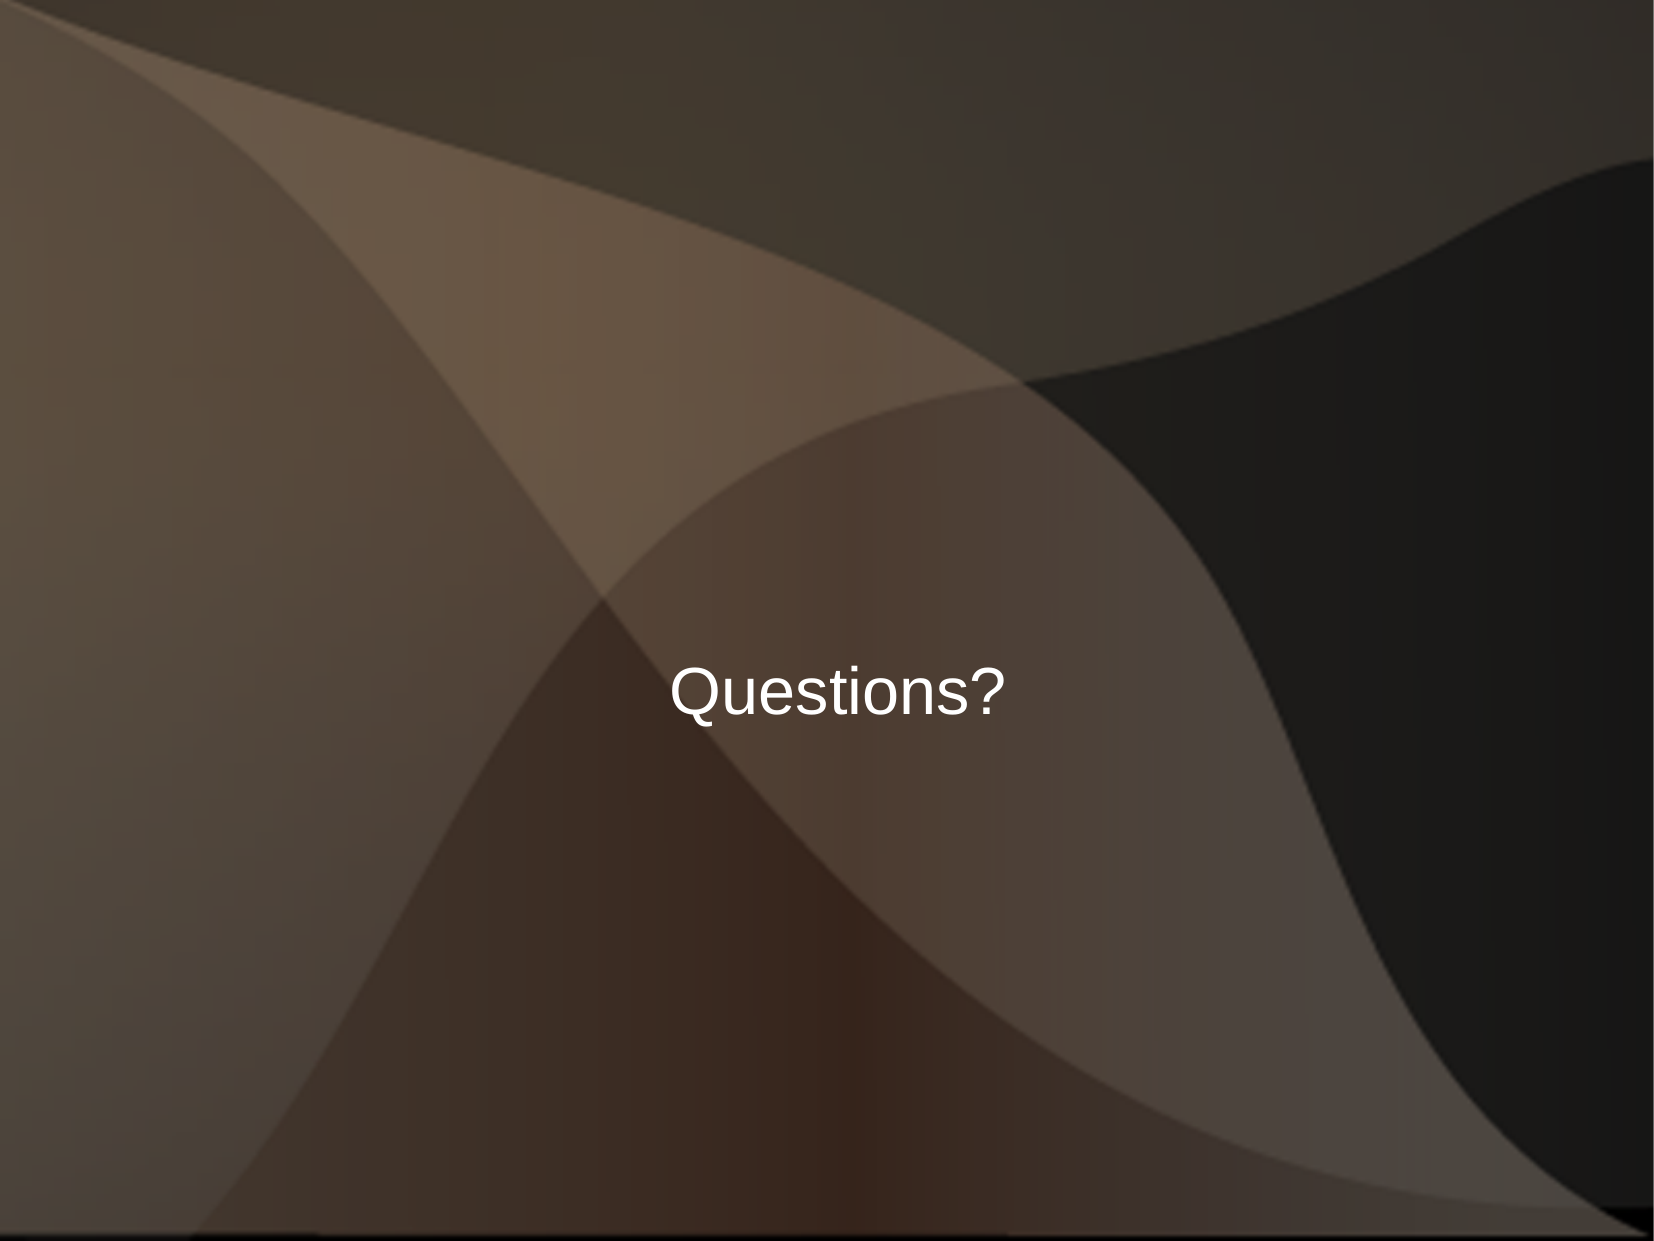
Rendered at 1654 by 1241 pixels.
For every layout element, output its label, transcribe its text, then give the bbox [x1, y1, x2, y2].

picture [0, 0, 1654, 1241]
subtitle Questions? [82, 49, 1571, 1109]
